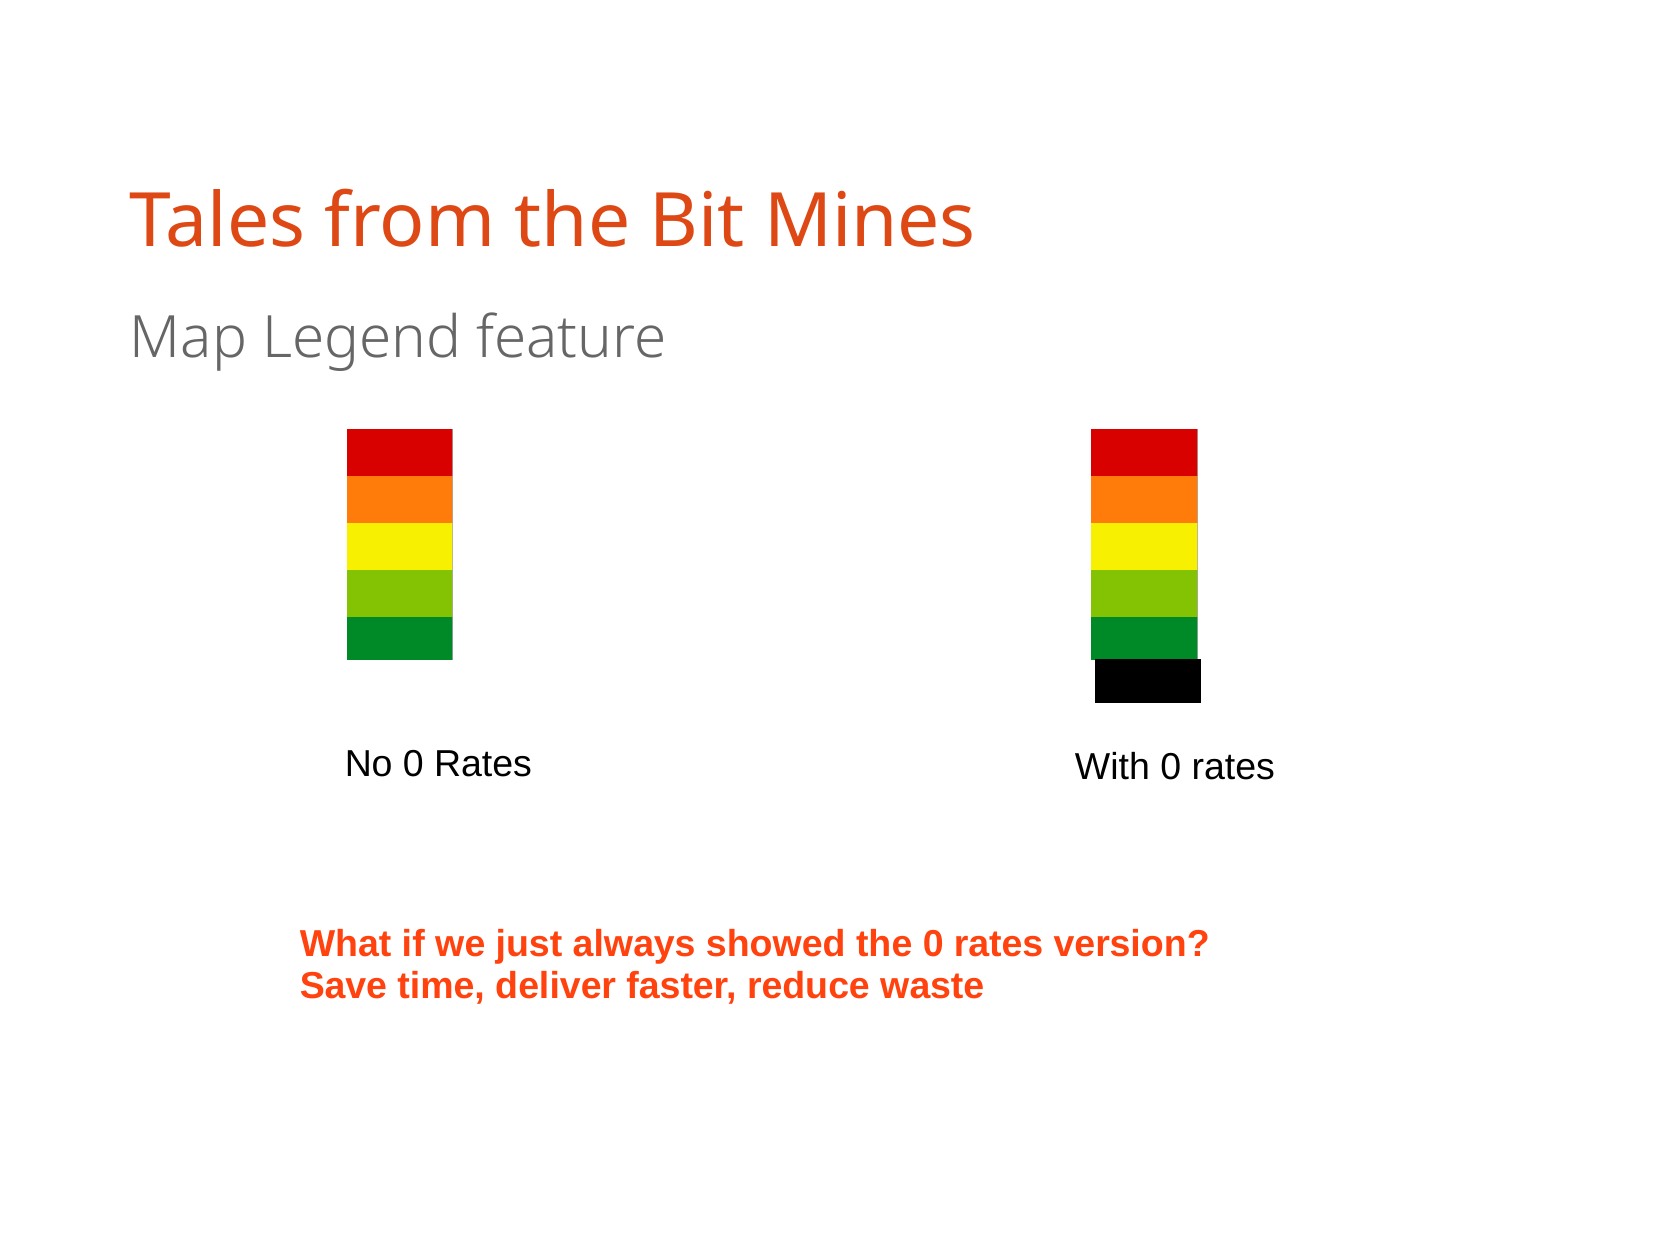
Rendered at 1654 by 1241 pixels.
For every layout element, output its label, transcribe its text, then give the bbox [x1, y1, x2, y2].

picture [1089, 428, 1201, 703]
list Map Legend feature [129, 295, 1518, 1010]
text_box With 0 rates [1060, 738, 1291, 796]
title Tales from the Bit Mines [129, 153, 1518, 281]
picture [345, 428, 456, 661]
text_box What if we just always showed the 0 rates version? Save time, deliver faster, reduce waste [285, 915, 1237, 1014]
text_box No 0 Rates [330, 735, 547, 792]
